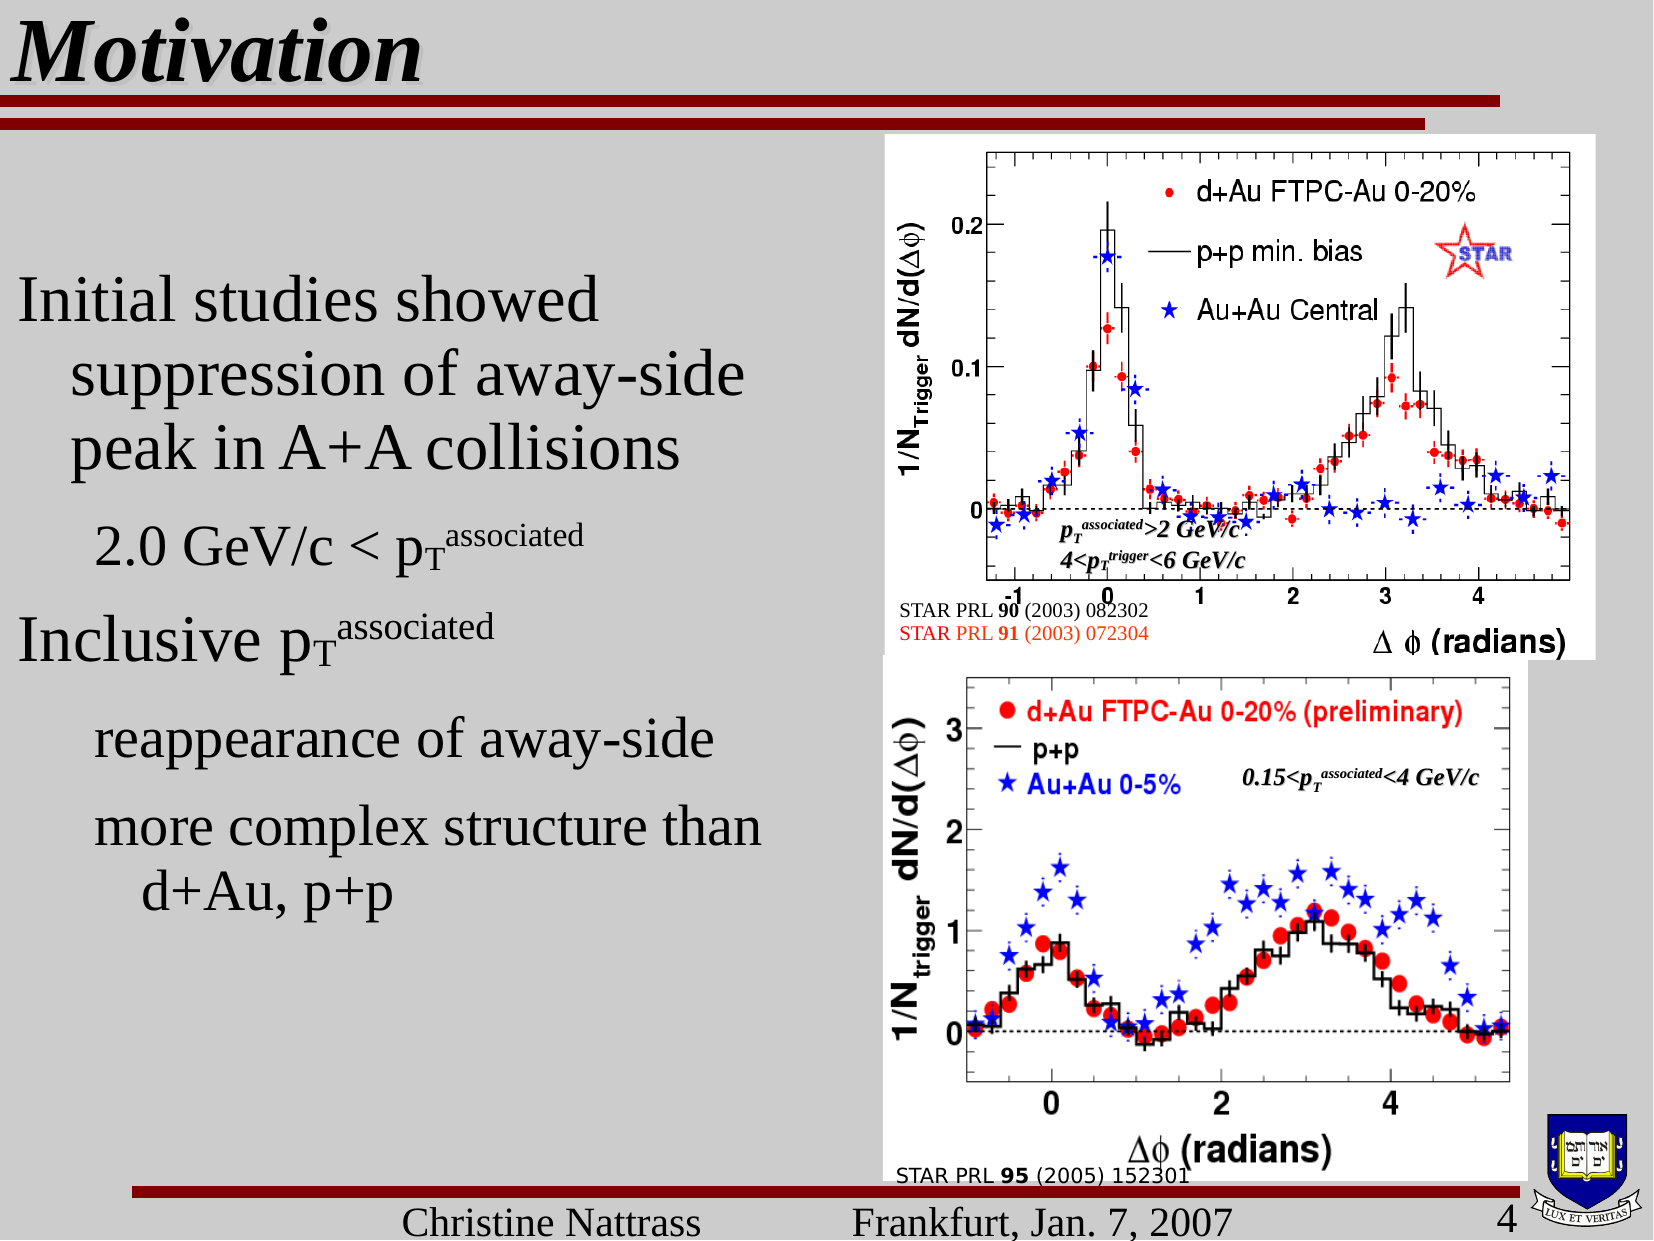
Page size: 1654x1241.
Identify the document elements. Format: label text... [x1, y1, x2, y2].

list Initial studies showed suppression of away-side peak in A+A collisions 2.0 GeV/c < pTassociated Inclusive pTassociated reappearance of away-side more complex structure than d+Au, p+p [0, 262, 863, 1001]
text_box 0.15<pTassociated<4 GeV/c [1227, 755, 1495, 803]
picture [882, 134, 1596, 1181]
picture [1530, 1114, 1643, 1227]
title Motivation [11, 0, 1512, 154]
text_box STAR PRL 95 (2005) 152301 [881, 1157, 1206, 1197]
text_box pTassociated>2 GeV/c 4<pTtrigger<6 GeV/c [1045, 507, 1261, 583]
text_box STAR PRL 90 (2003) 082302 STAR PRL 91 (2003) 072304 [884, 591, 1173, 653]
